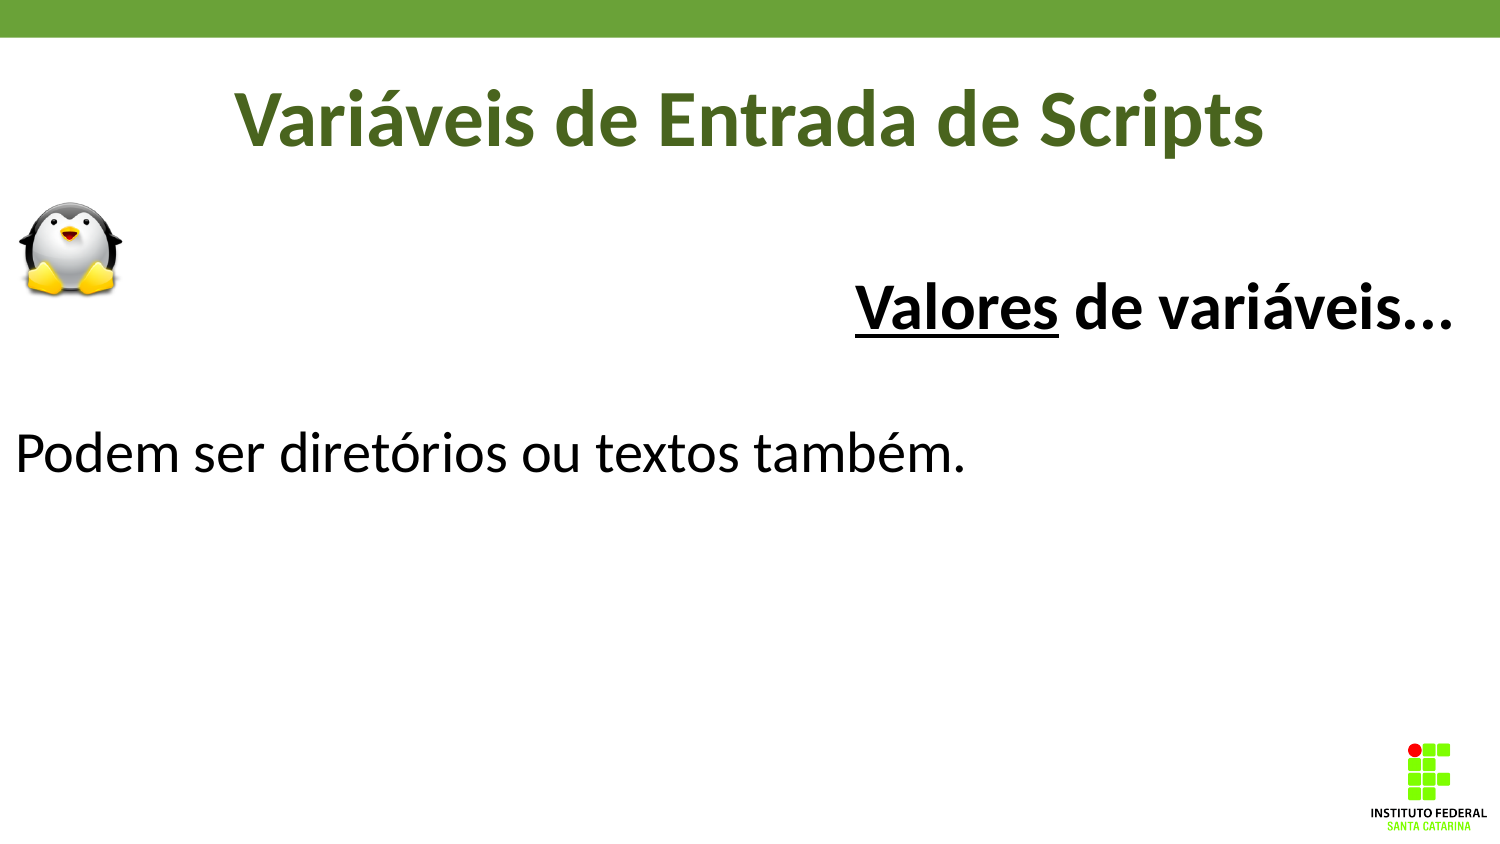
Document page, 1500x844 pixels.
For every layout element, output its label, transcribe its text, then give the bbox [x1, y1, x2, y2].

picture [17, 198, 124, 207]
picture [1471, 730, 1500, 844]
title Variáveis de Entrada de Scripts [75, 43, 1425, 185]
list Valores de variáveis... Podem ser diretórios ou textos também. [0, 207, 1471, 844]
